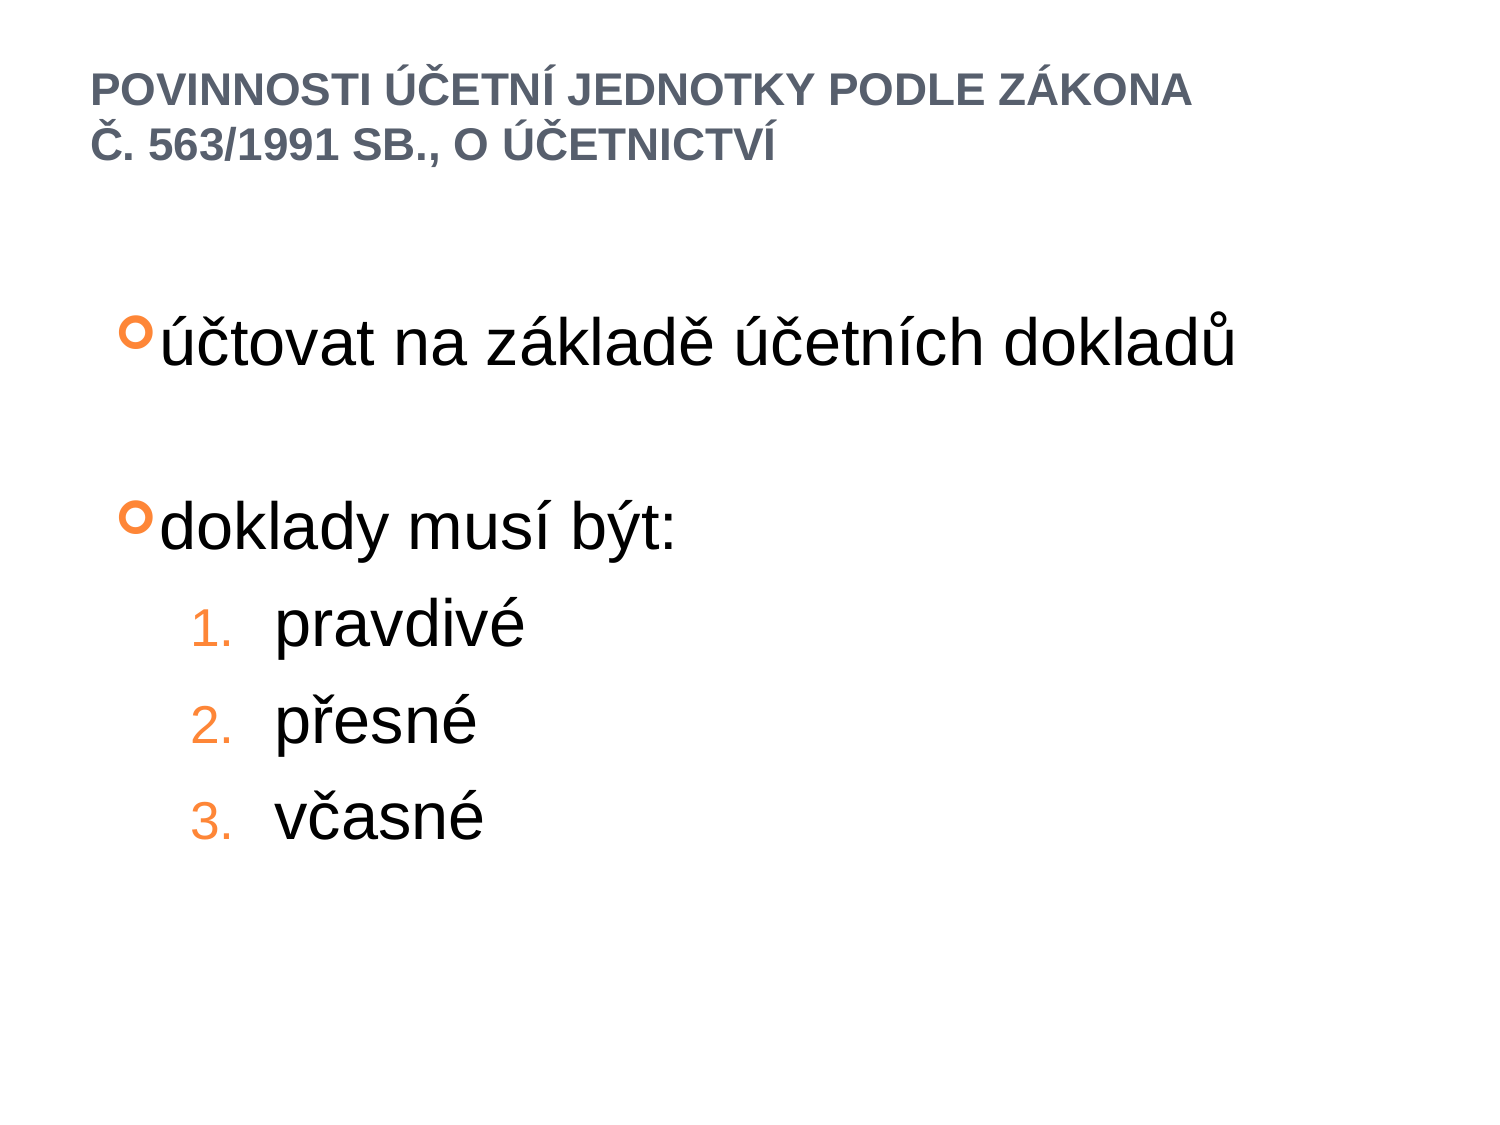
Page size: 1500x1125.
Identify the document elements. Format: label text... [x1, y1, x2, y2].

list účtovat na základě účetních dokladů doklady musí být: pravdivé přesné včasné [100, 290, 1326, 1091]
title POVINNOSTI ÚČETNÍ JEDNOTKY PODLE ZÁKONA Č. 563/1991 SB., O ÚČETNICTVÍ [74, 0, 1300, 233]
